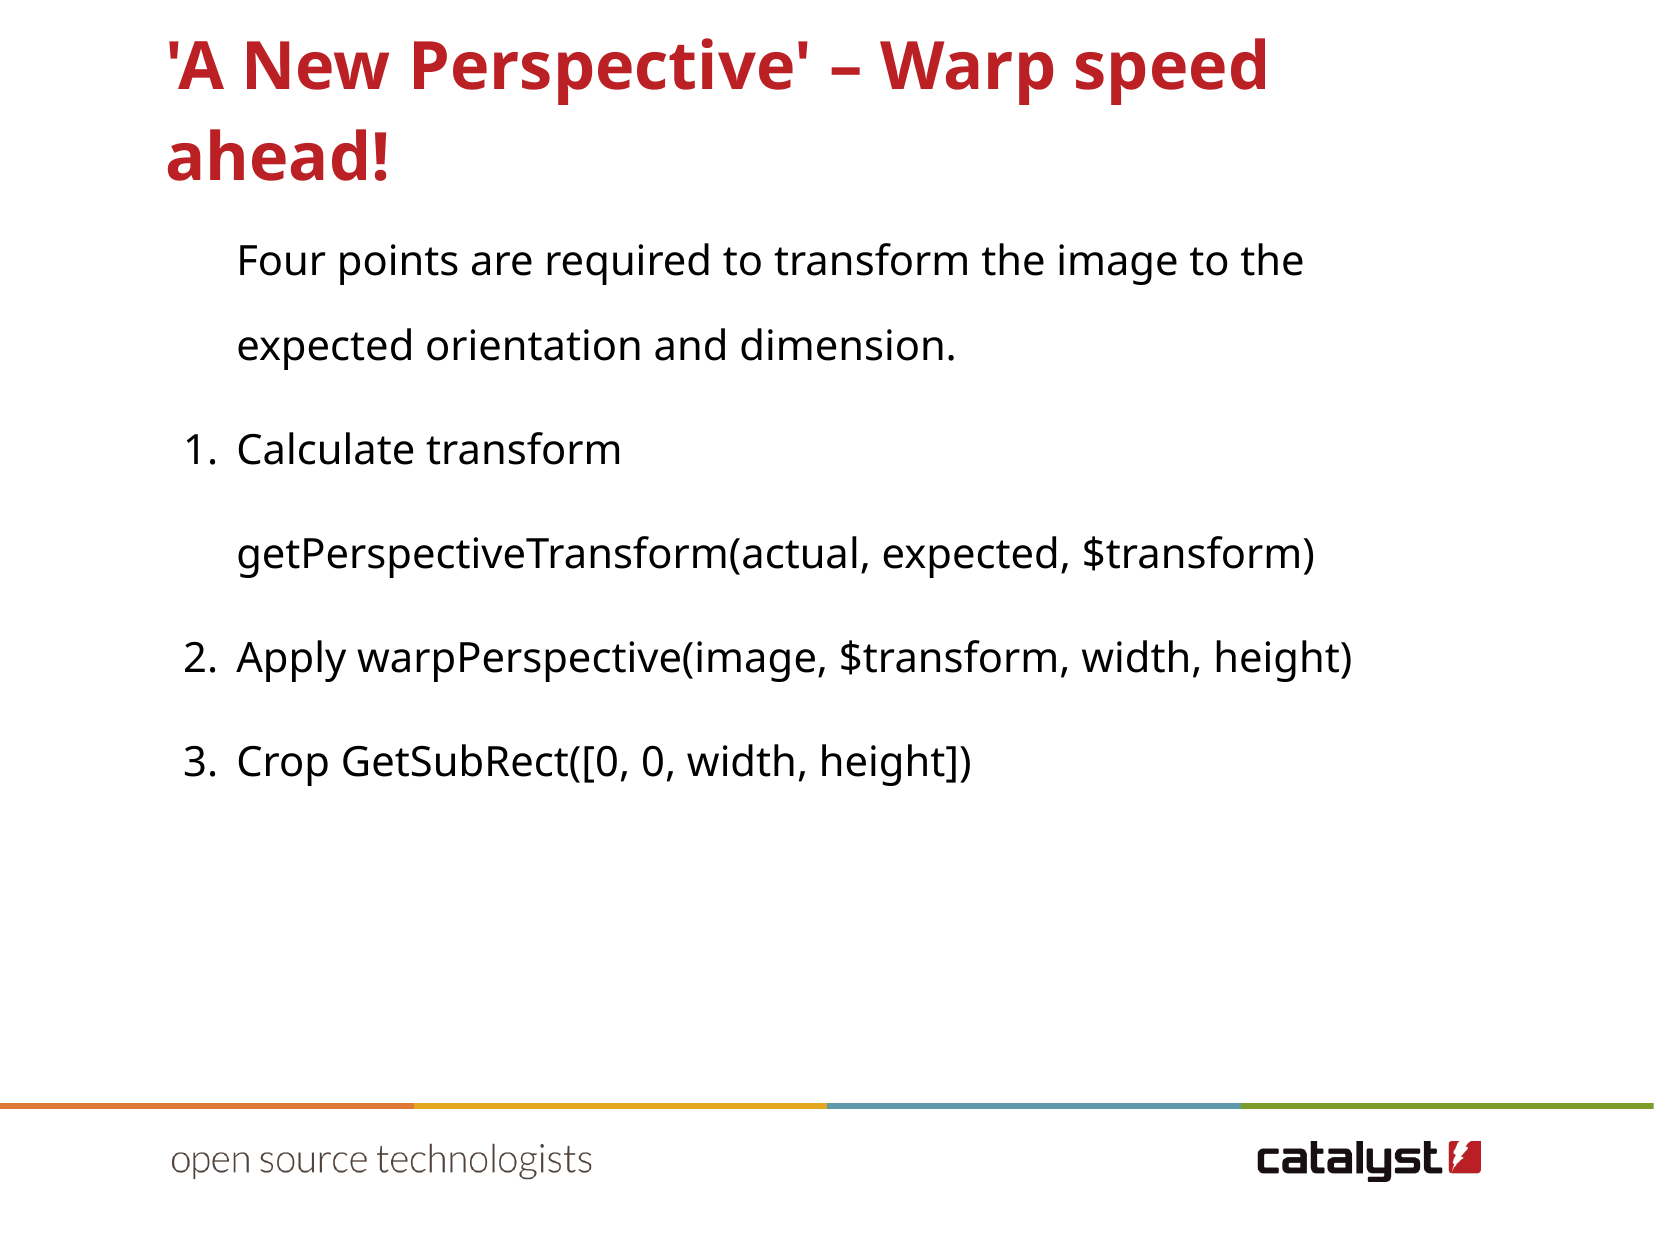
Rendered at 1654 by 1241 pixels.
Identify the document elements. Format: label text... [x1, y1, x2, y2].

list Four points are required to transform the image to the expected orientation and dimension. Calculate transform getPerspectiveTransform(actual, expected, $transform) Apply warpPerspective(image, $transform, width, height) Crop GetSubRect([0, 0, width, height]) [165, 201, 1489, 922]
picture [0, 1103, 1654, 1182]
title 'A New Perspective' – Warp speed ahead! [165, 5, 1489, 201]
